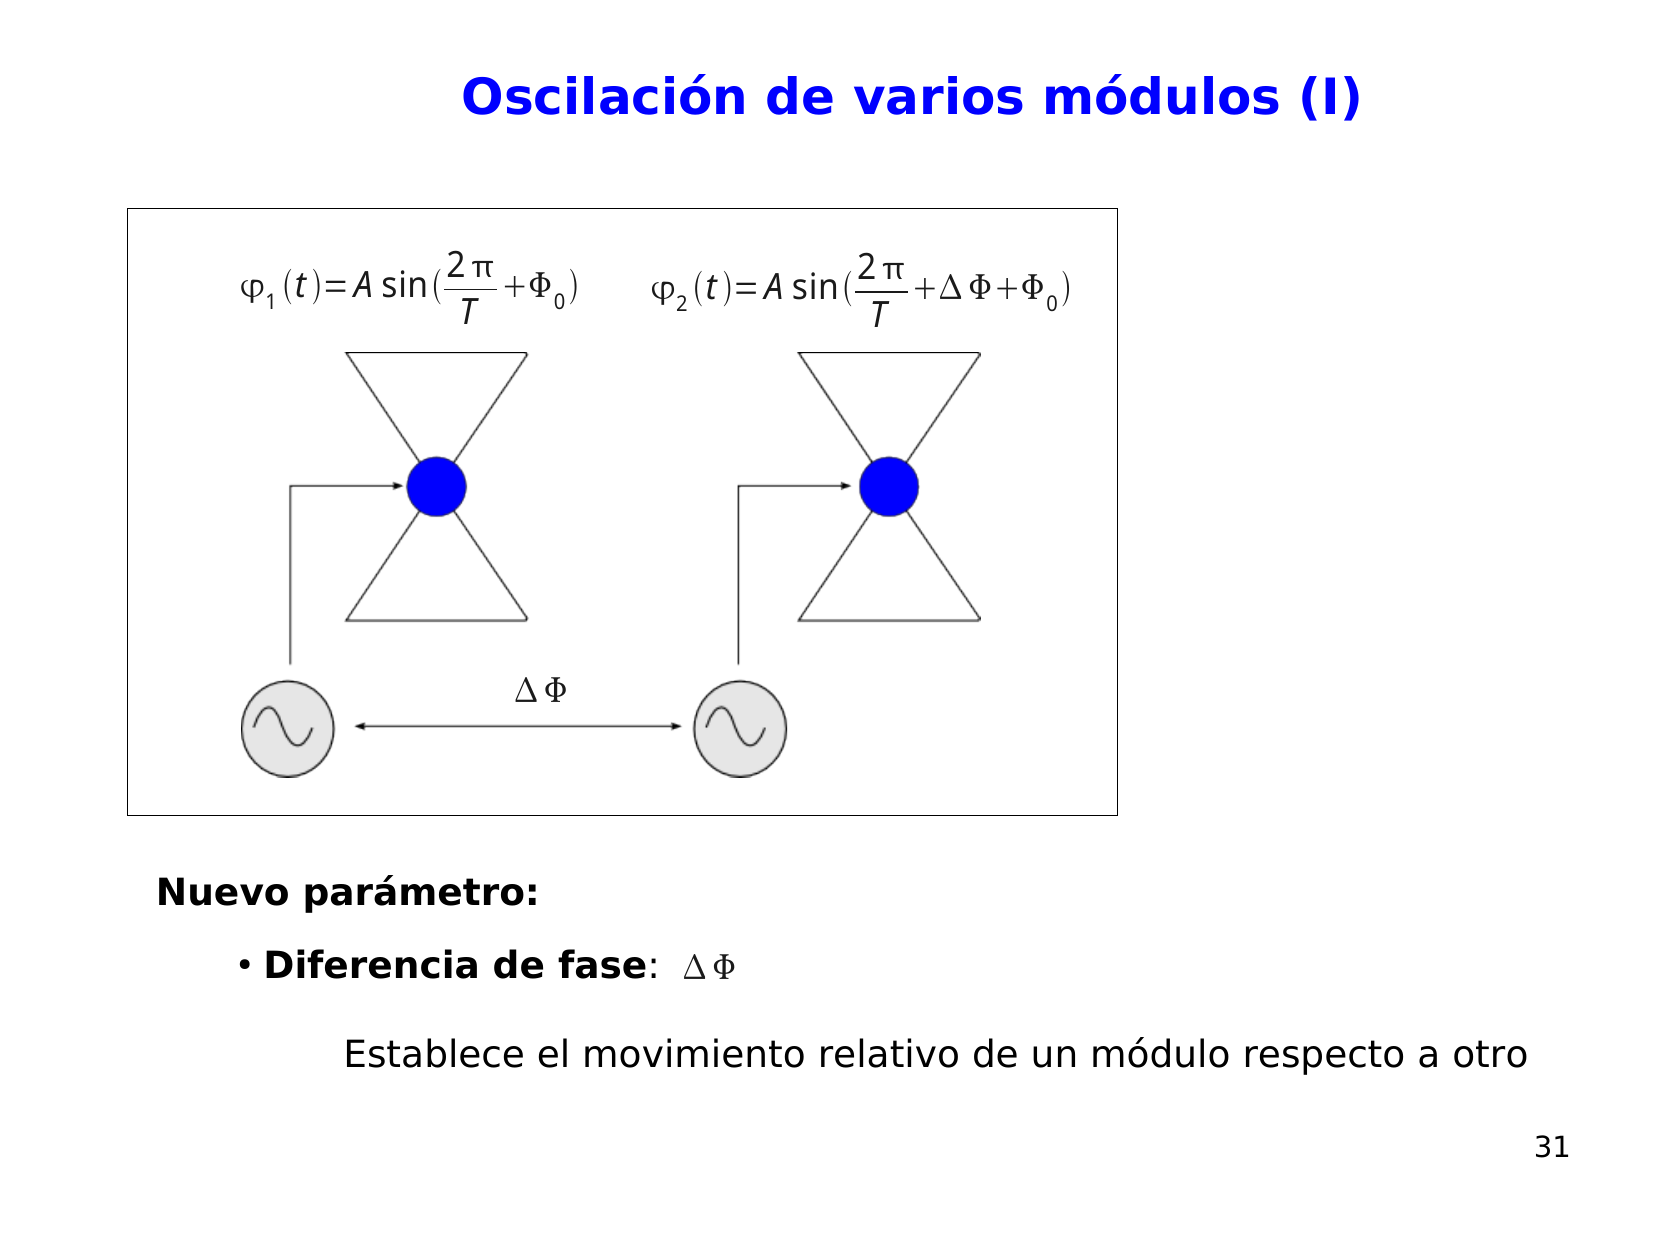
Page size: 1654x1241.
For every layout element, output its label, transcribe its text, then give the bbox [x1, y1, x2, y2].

chart [642, 245, 1079, 336]
picture [241, 352, 981, 778]
text_box Nuevo parámetro: [141, 863, 556, 922]
text_box Oscilación de varios módulos (I) [446, 60, 1379, 134]
chart [506, 668, 576, 711]
text_box Establece el movimiento relativo de un módulo respecto a otro [328, 1025, 1545, 1085]
text_box Diferencia de fase: [223, 936, 676, 995]
chart [674, 945, 744, 988]
chart [231, 243, 587, 334]
